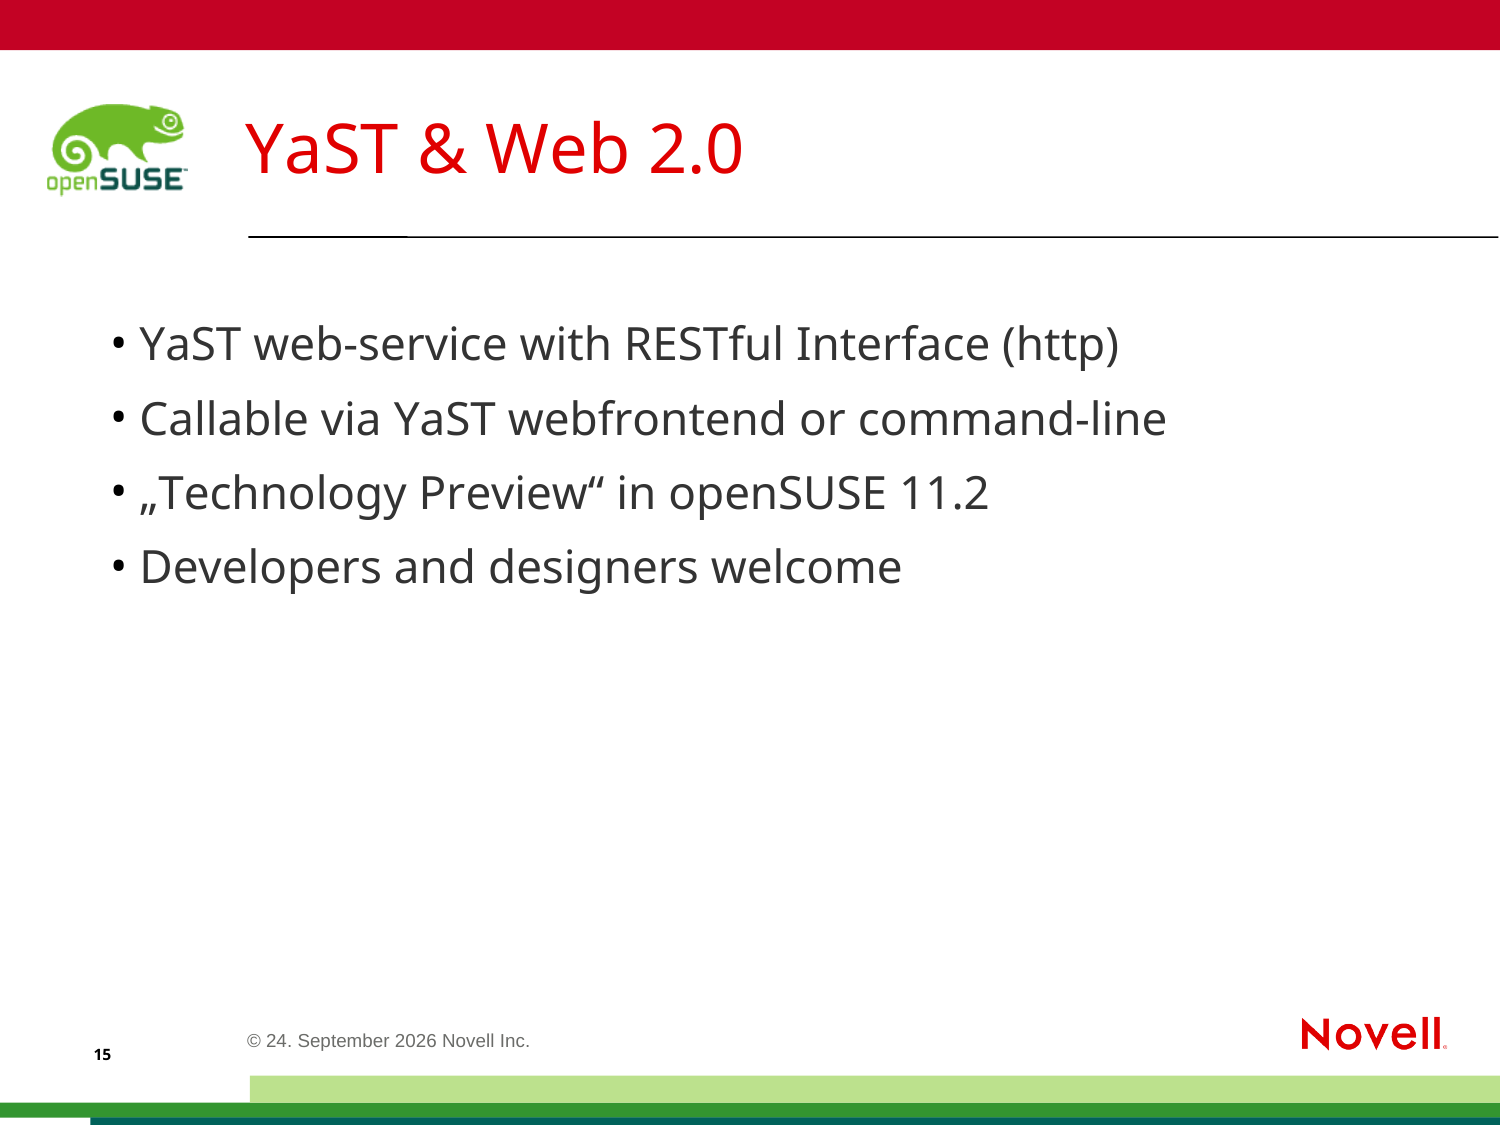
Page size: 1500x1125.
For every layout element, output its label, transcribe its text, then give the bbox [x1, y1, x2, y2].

title YaST & Web 2.0 [245, 68, 1408, 231]
picture [1295, 1011, 1453, 1056]
picture [47, 104, 188, 197]
list YaST web-service with RESTful Interface (http) Callable via YaST webfrontend or command-line „Technology Preview“ in openSUSE 11.2 Developers and designers welcome [110, 312, 1391, 1022]
